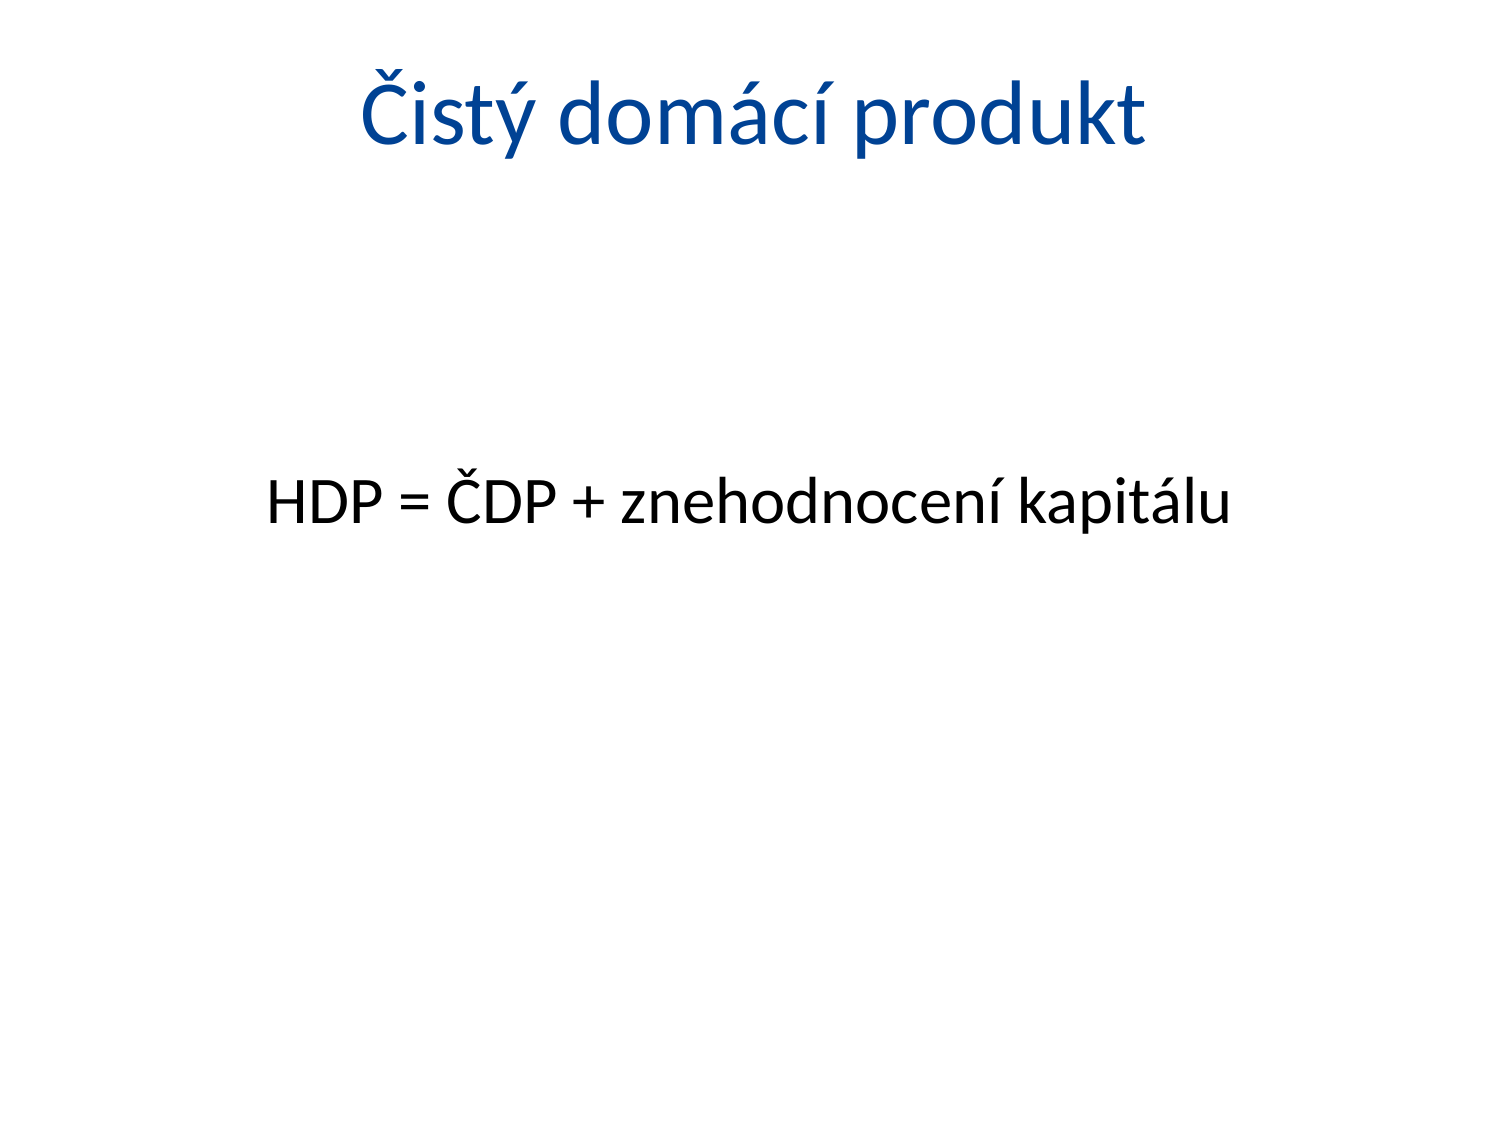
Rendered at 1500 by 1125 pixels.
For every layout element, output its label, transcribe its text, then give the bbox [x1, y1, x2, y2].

title Čistý domácí produkt [75, 45, 1425, 233]
list HDP = ČDP + znehodnocení kapitálu [75, 262, 1425, 1005]
